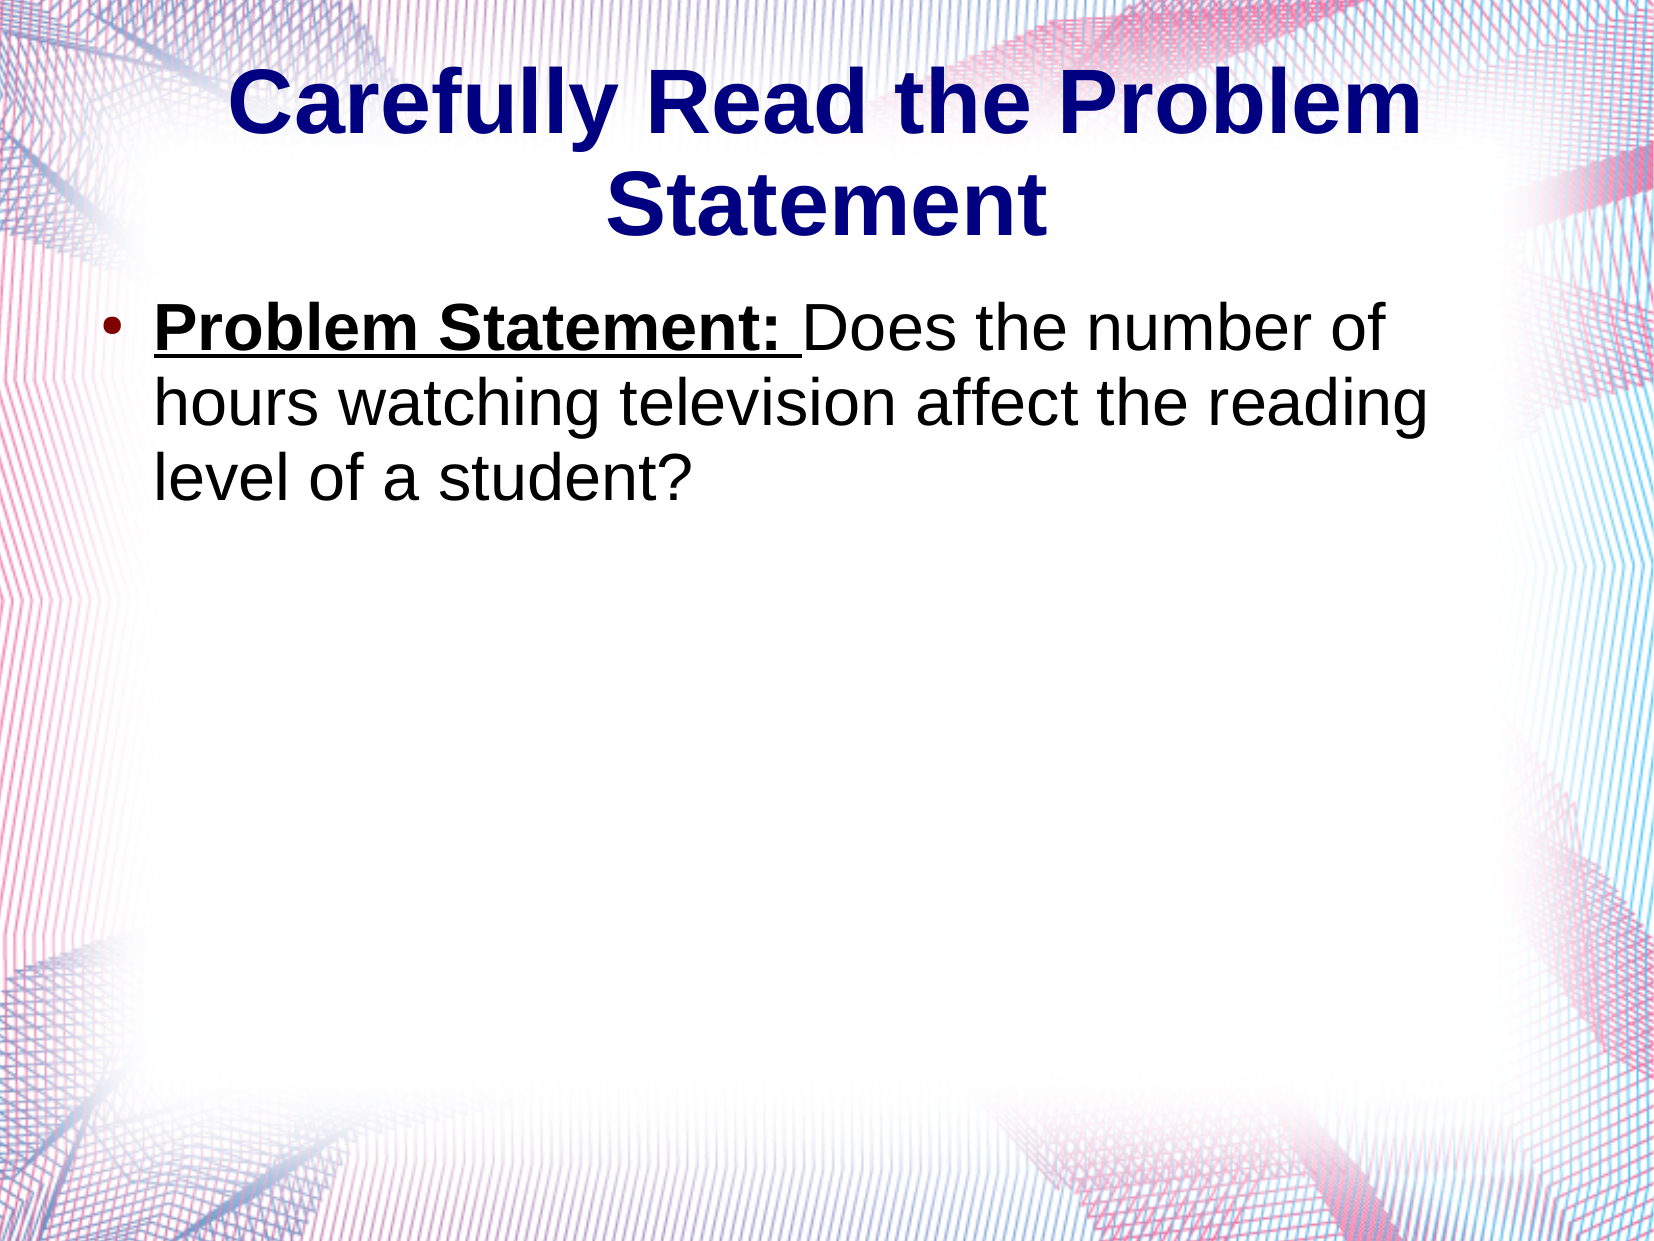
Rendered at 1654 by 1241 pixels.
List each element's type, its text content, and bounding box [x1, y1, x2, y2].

picture [0, 0, 1654, 1241]
list Problem Statement: Does the number of hours watching television affect the reading level of a student? [82, 290, 1571, 1109]
title Carefully Read the Problem Statement [82, 49, 1571, 257]
